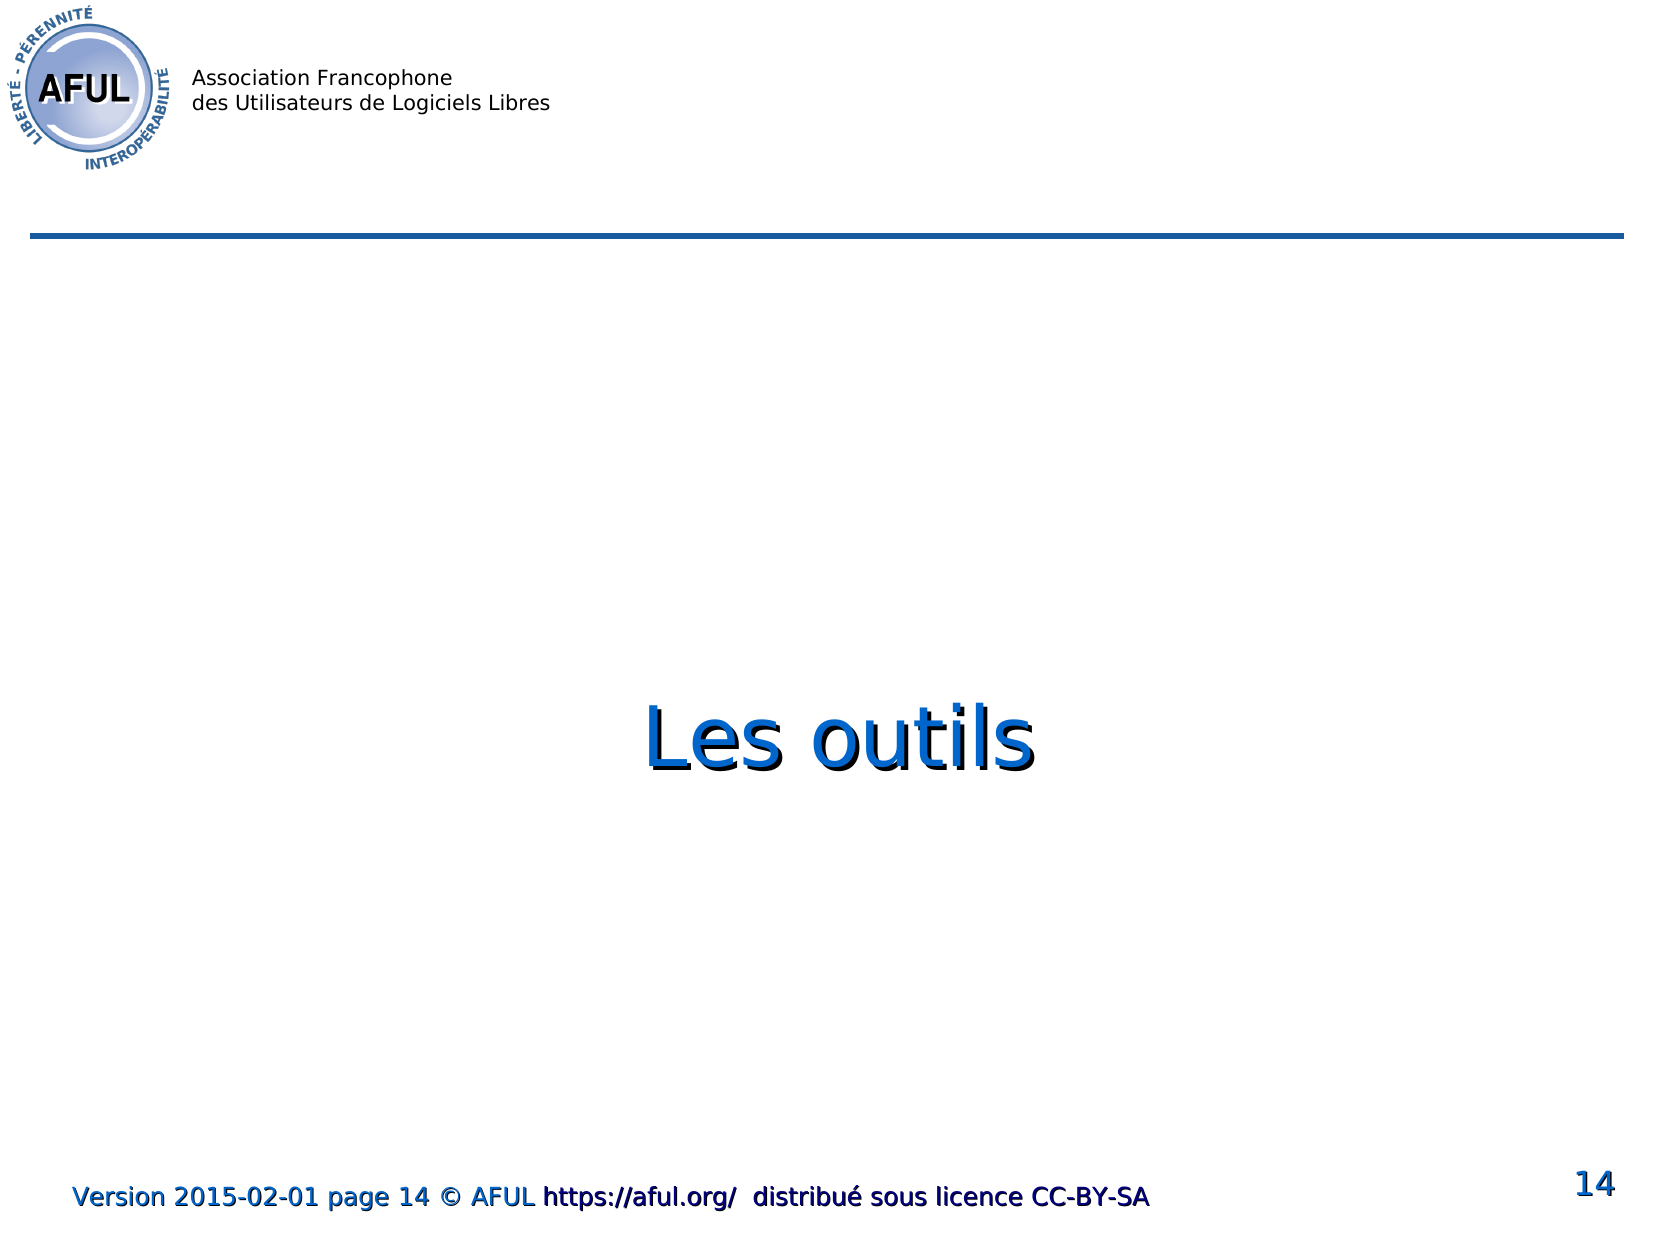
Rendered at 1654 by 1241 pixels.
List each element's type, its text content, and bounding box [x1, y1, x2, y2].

subtitle Les outils [47, 265, 1595, 1211]
picture [0, 0, 178, 178]
